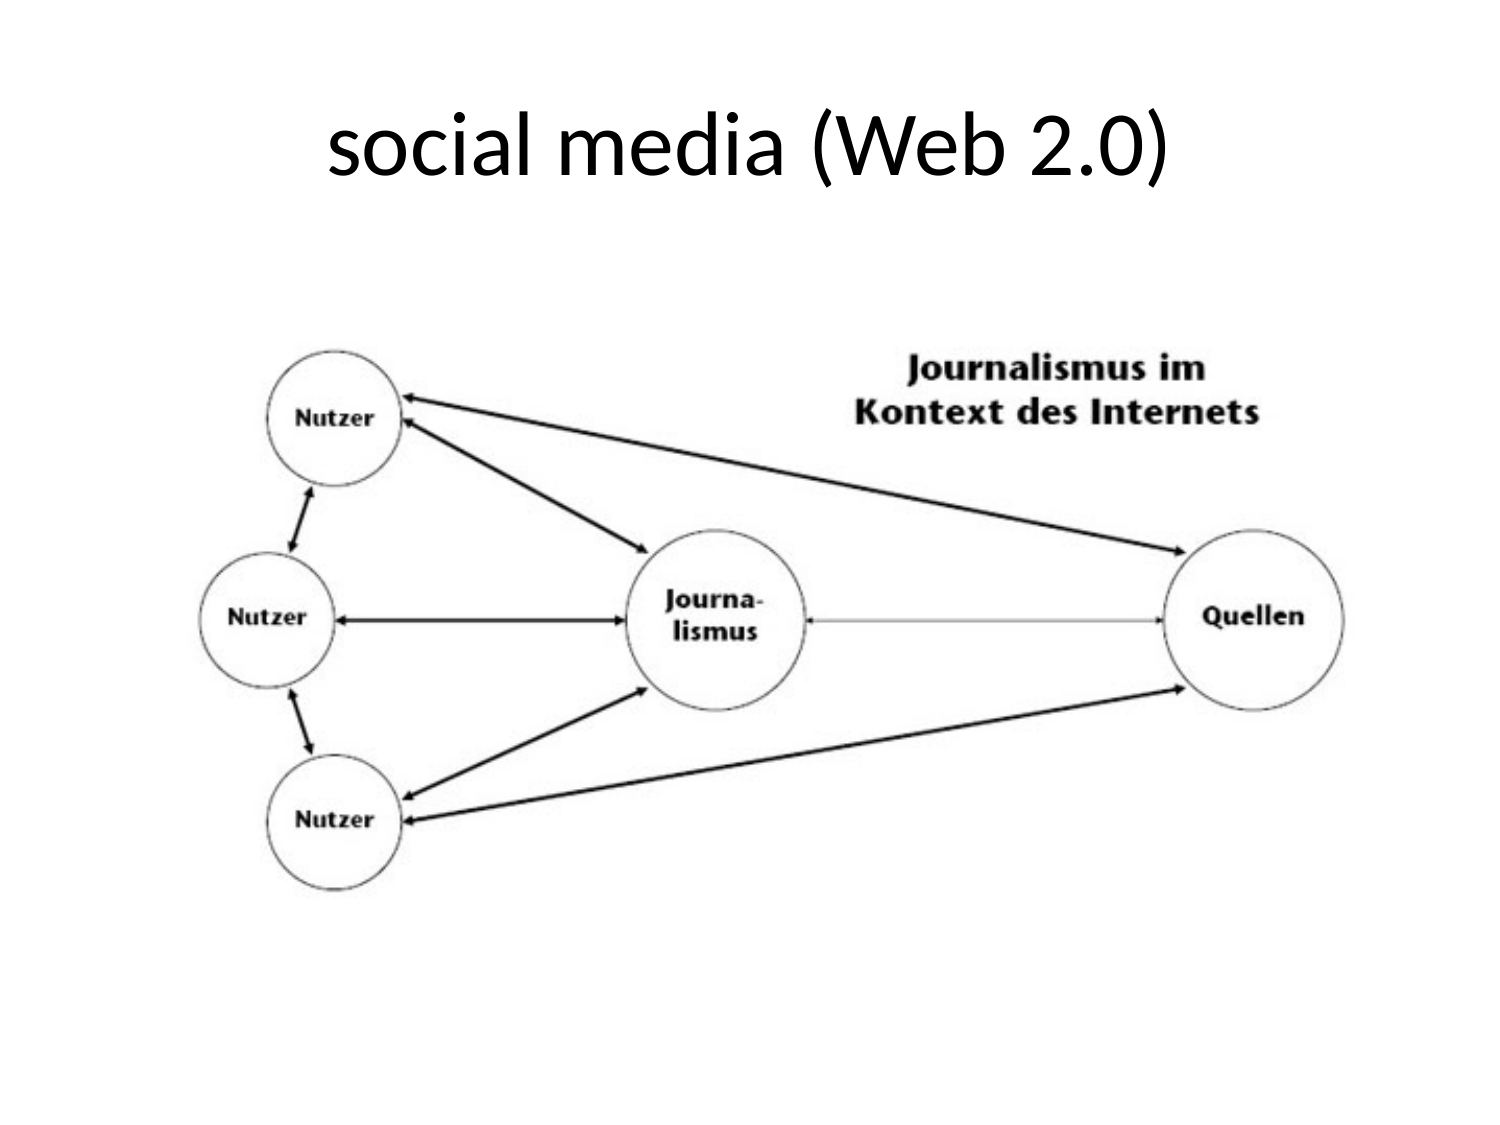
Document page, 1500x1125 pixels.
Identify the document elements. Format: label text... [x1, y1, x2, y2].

picture [144, 314, 1356, 953]
title social media (Web 2.0) [75, 45, 1426, 233]
